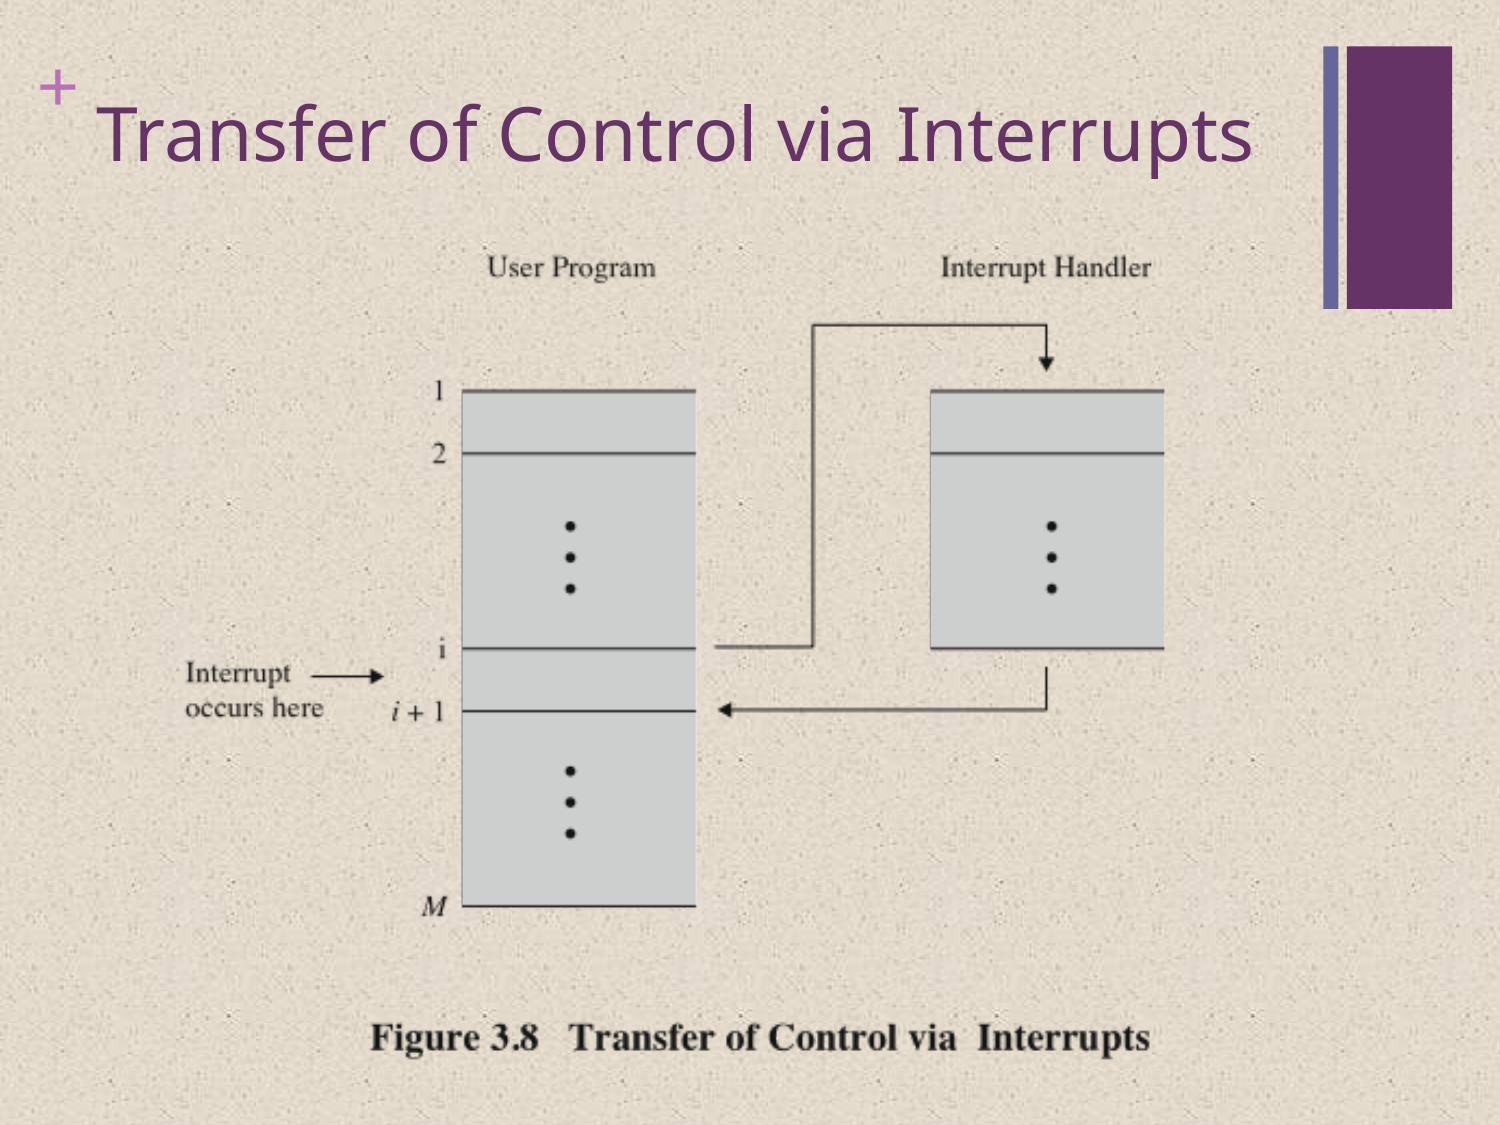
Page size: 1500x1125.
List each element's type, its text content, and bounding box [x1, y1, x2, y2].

picture [0, 0, 1500, 1125]
title Transfer of Control via Interrupts [81, 79, 1322, 263]
